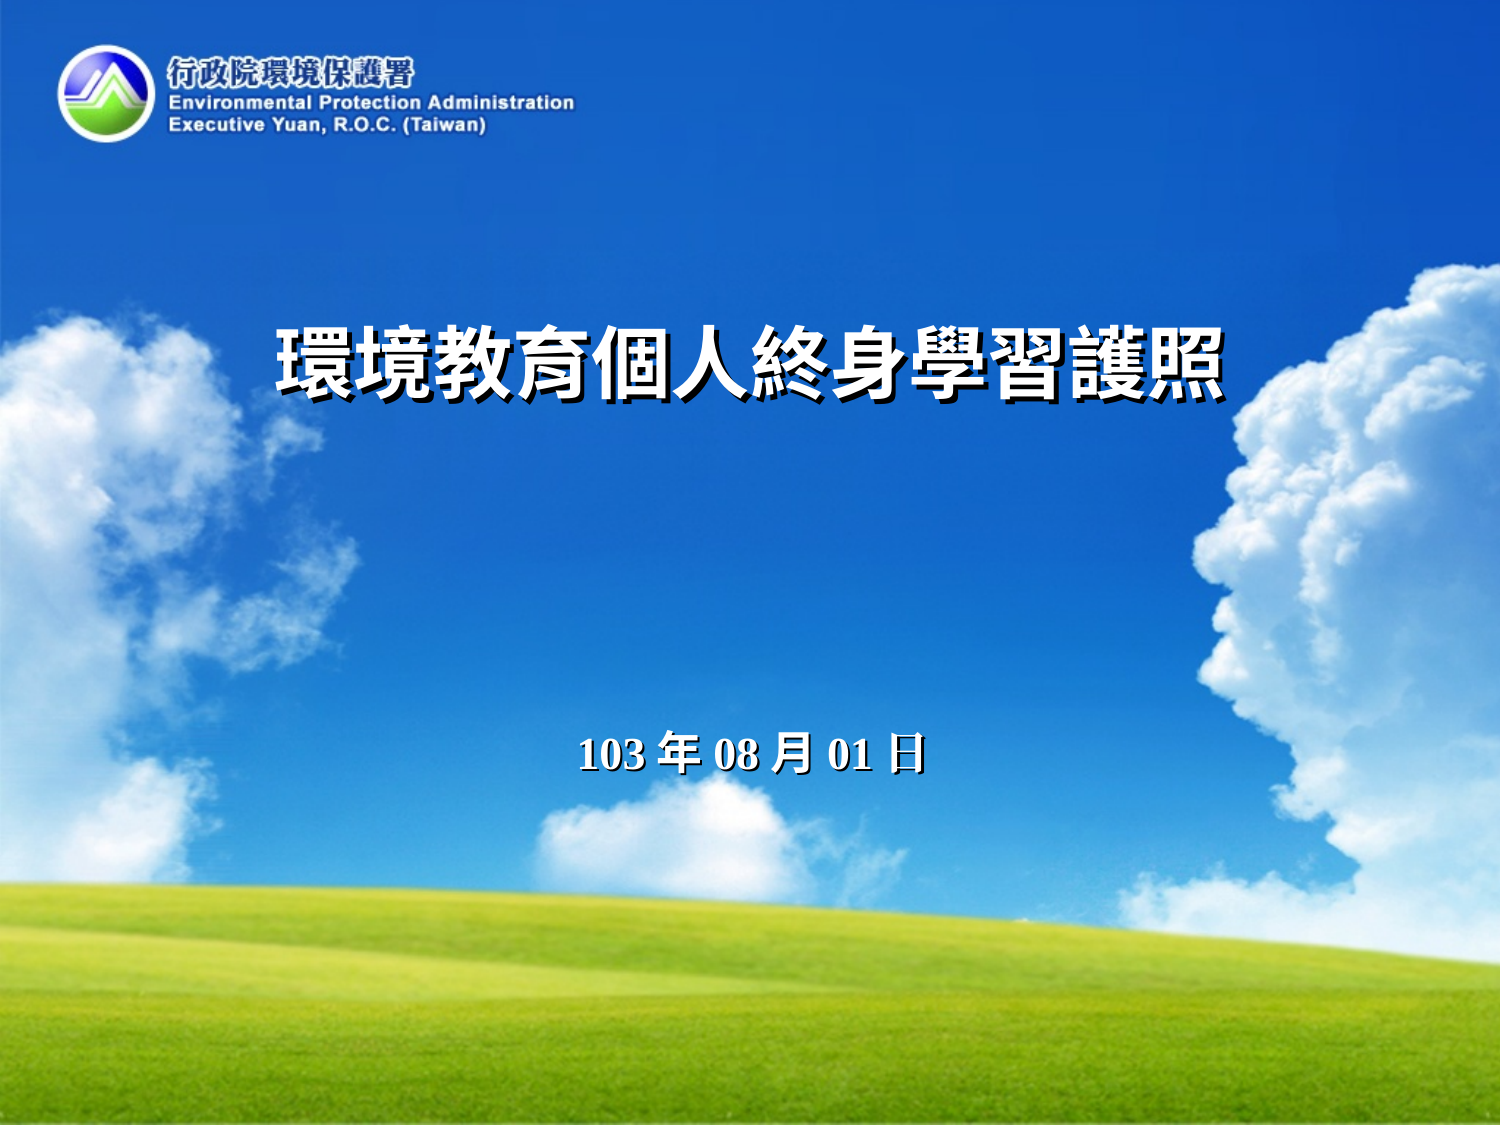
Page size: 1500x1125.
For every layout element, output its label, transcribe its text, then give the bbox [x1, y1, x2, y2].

title 環境教育個人終身學習護照 [112, 278, 1388, 539]
picture [0, 0, 1500, 1125]
subtitle 103年08月01日 [228, 716, 1279, 788]
